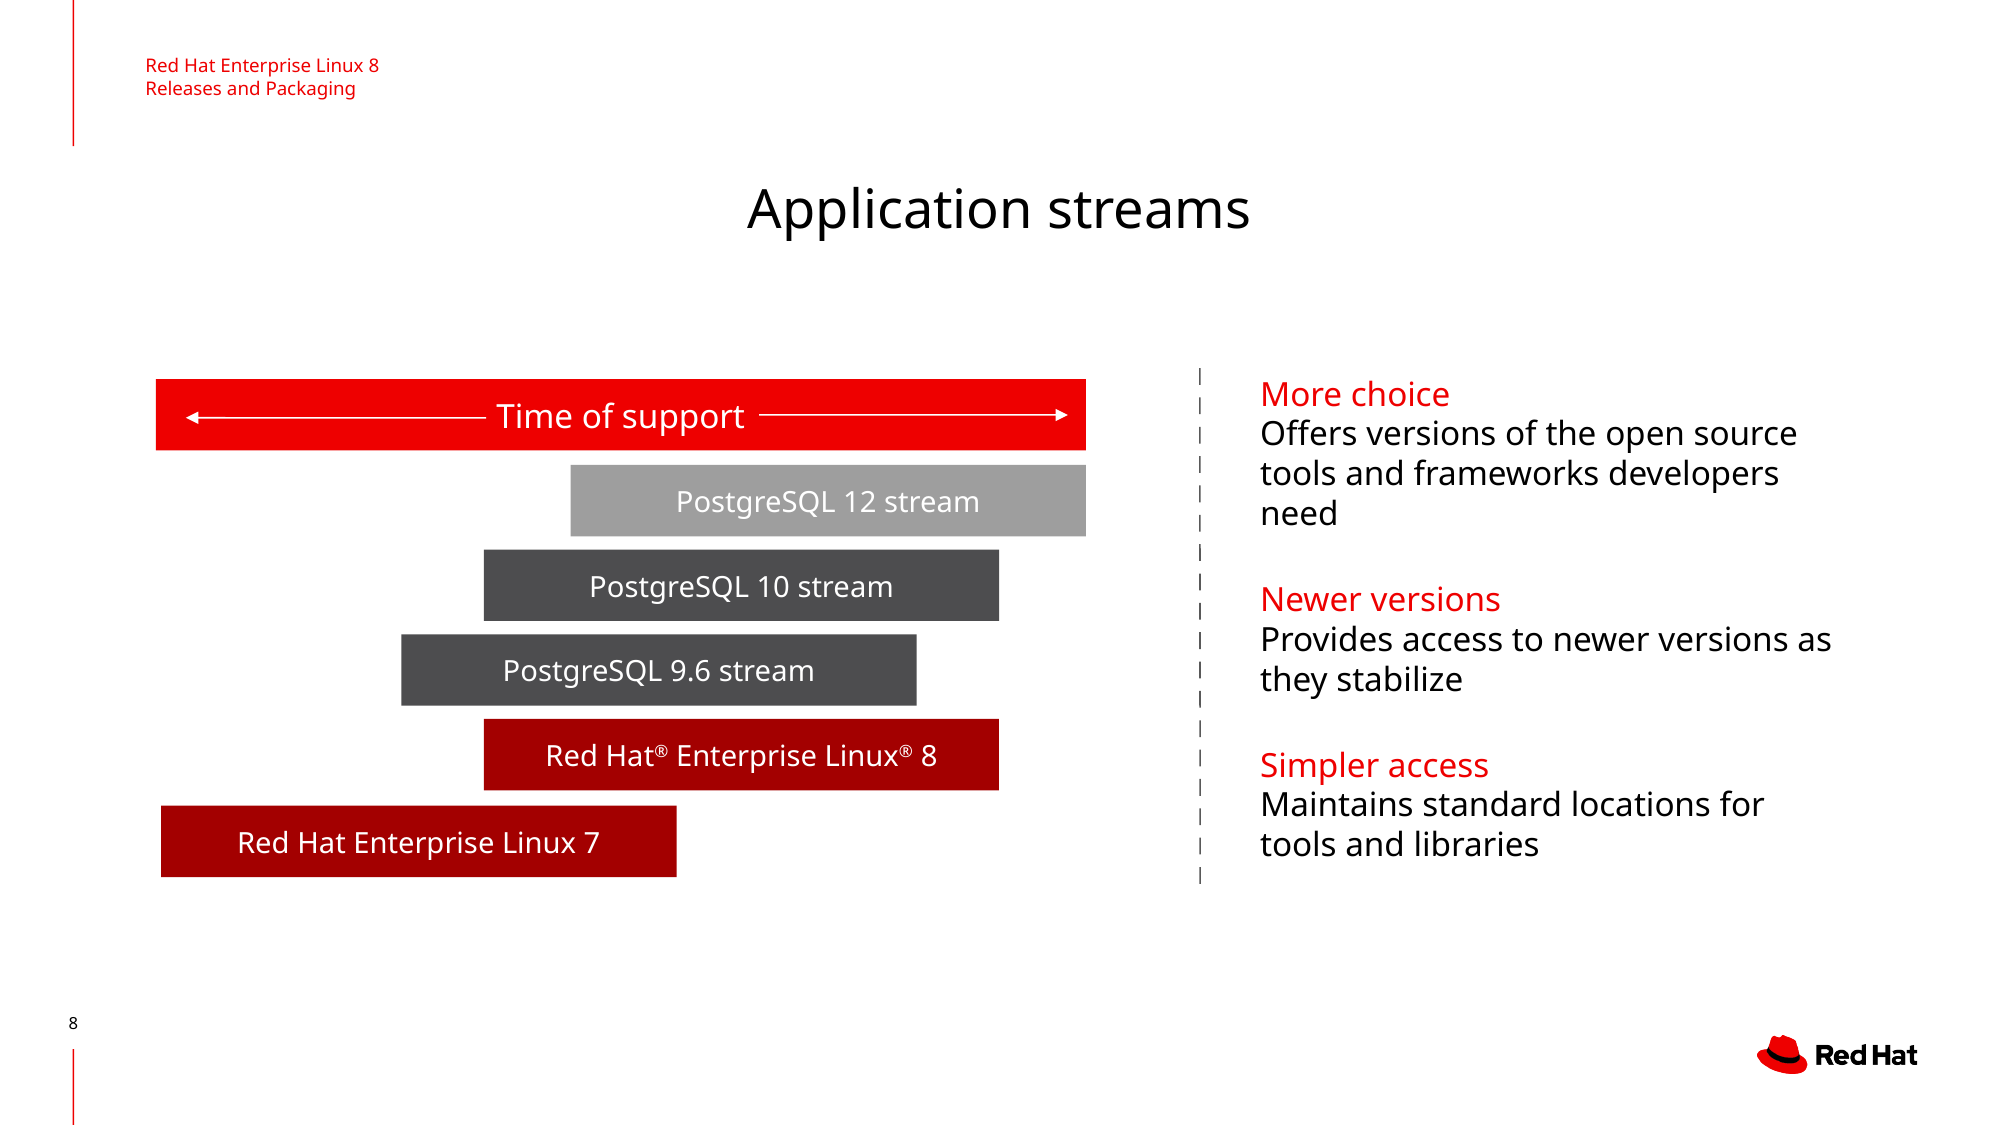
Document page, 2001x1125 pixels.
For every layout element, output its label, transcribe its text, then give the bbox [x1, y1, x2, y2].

text_box Red Hat® Enterprise Linux® 8 [483, 718, 999, 791]
picture [1757, 1035, 1918, 1074]
text_box Red Hat Enterprise Linux 8 Releases and Packaging [73, 9, 919, 144]
text_box Red Hat Enterprise Linux 7 [161, 805, 677, 878]
text_box PostgreSQL 12 stream [570, 464, 1086, 537]
title Application streams [287, 155, 1713, 314]
text_box PostgreSQL 10 stream [483, 549, 1000, 621]
text_box Time of support [155, 379, 1086, 451]
text_box PostgreSQL 9.6 stream [401, 634, 917, 706]
text_box [145, 368, 1097, 1125]
slide_number <number> [13, 1012, 134, 1036]
text_box More choice Offers versions of the open source tools and frameworks developers need Newer versions Provides access to newer versions as they stabilize Simpler access Maintains standard locations for tools and libraries [1260, 379, 1845, 897]
